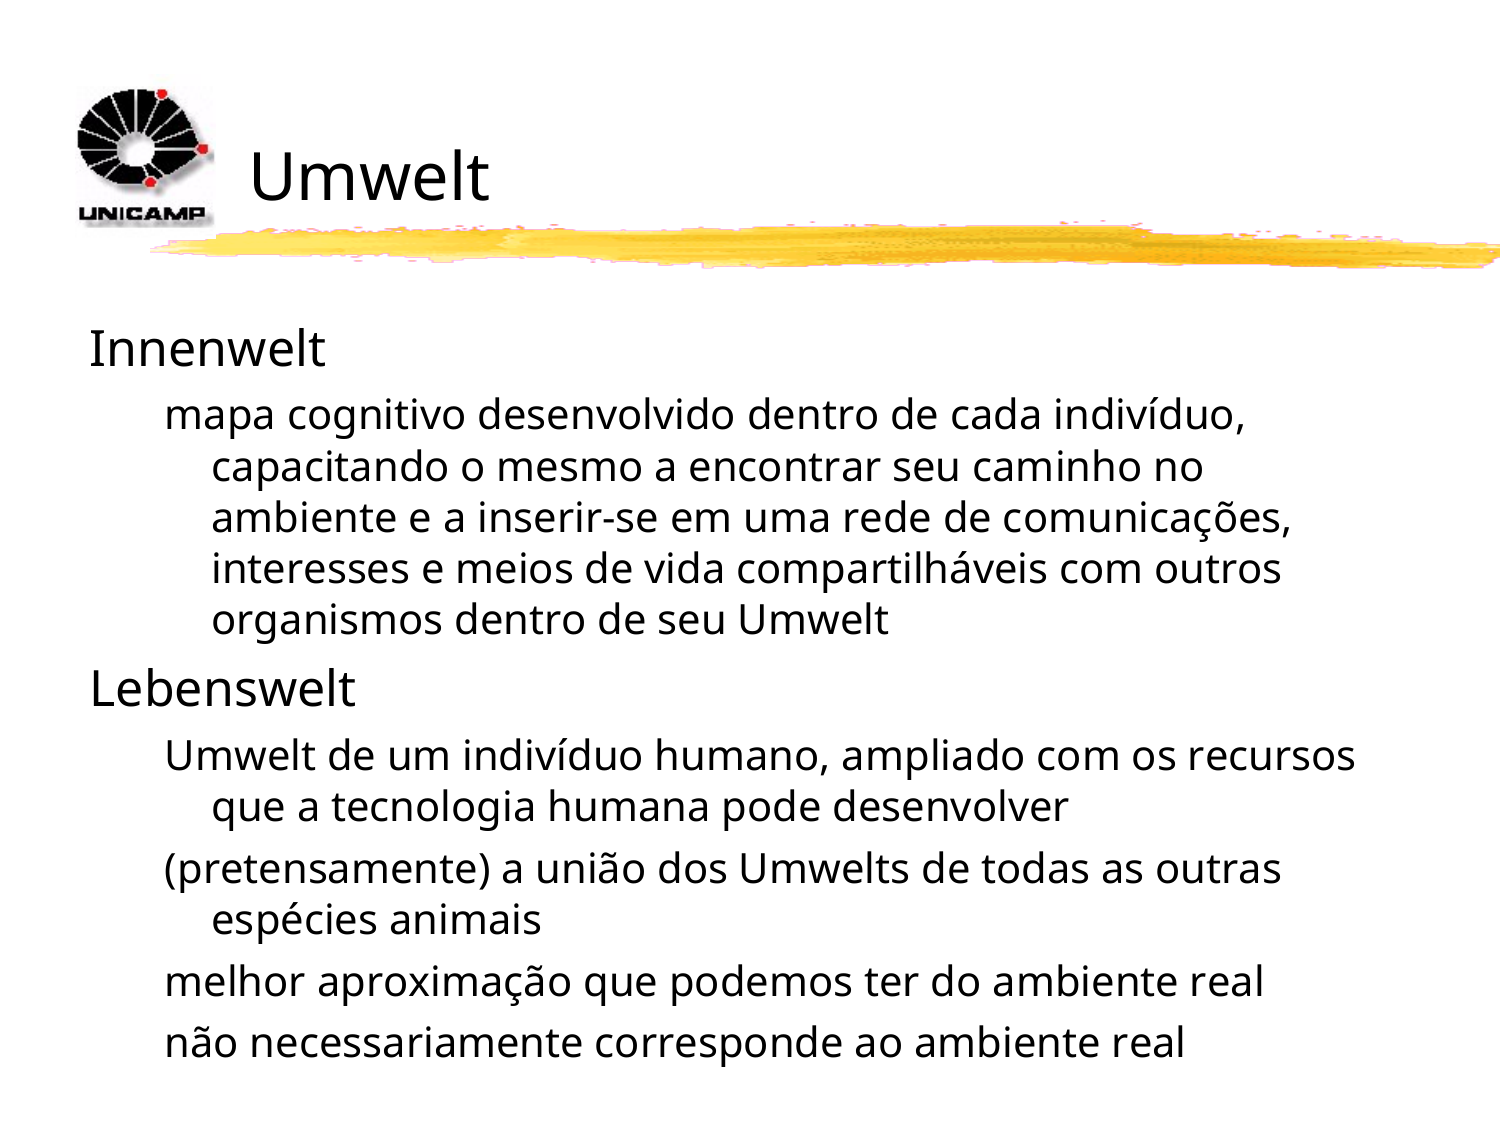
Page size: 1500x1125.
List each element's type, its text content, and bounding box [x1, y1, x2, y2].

list Innenwelt mapa cognitivo desenvolvido dentro de cada indivíduo, capacitando o mesmo a encontrar seu caminho no ambiente e a inserir-se em uma rede de comunicações, interesses e meios de vida compartilháveis com outros organismos dentro de seu Umwelt Lebenswelt Umwelt de um indivíduo humano, ampliado com os recursos que a tecnologia humana pode desenvolver (pretensamente) a união dos Umwelts de todas as outras espécies animais melhor aproximação que podemos ter do ambiente real não necessariamente corresponde ao ambiente real [74, 309, 1417, 994]
title Umwelt [233, 37, 1434, 225]
picture [75, 74, 1500, 279]
